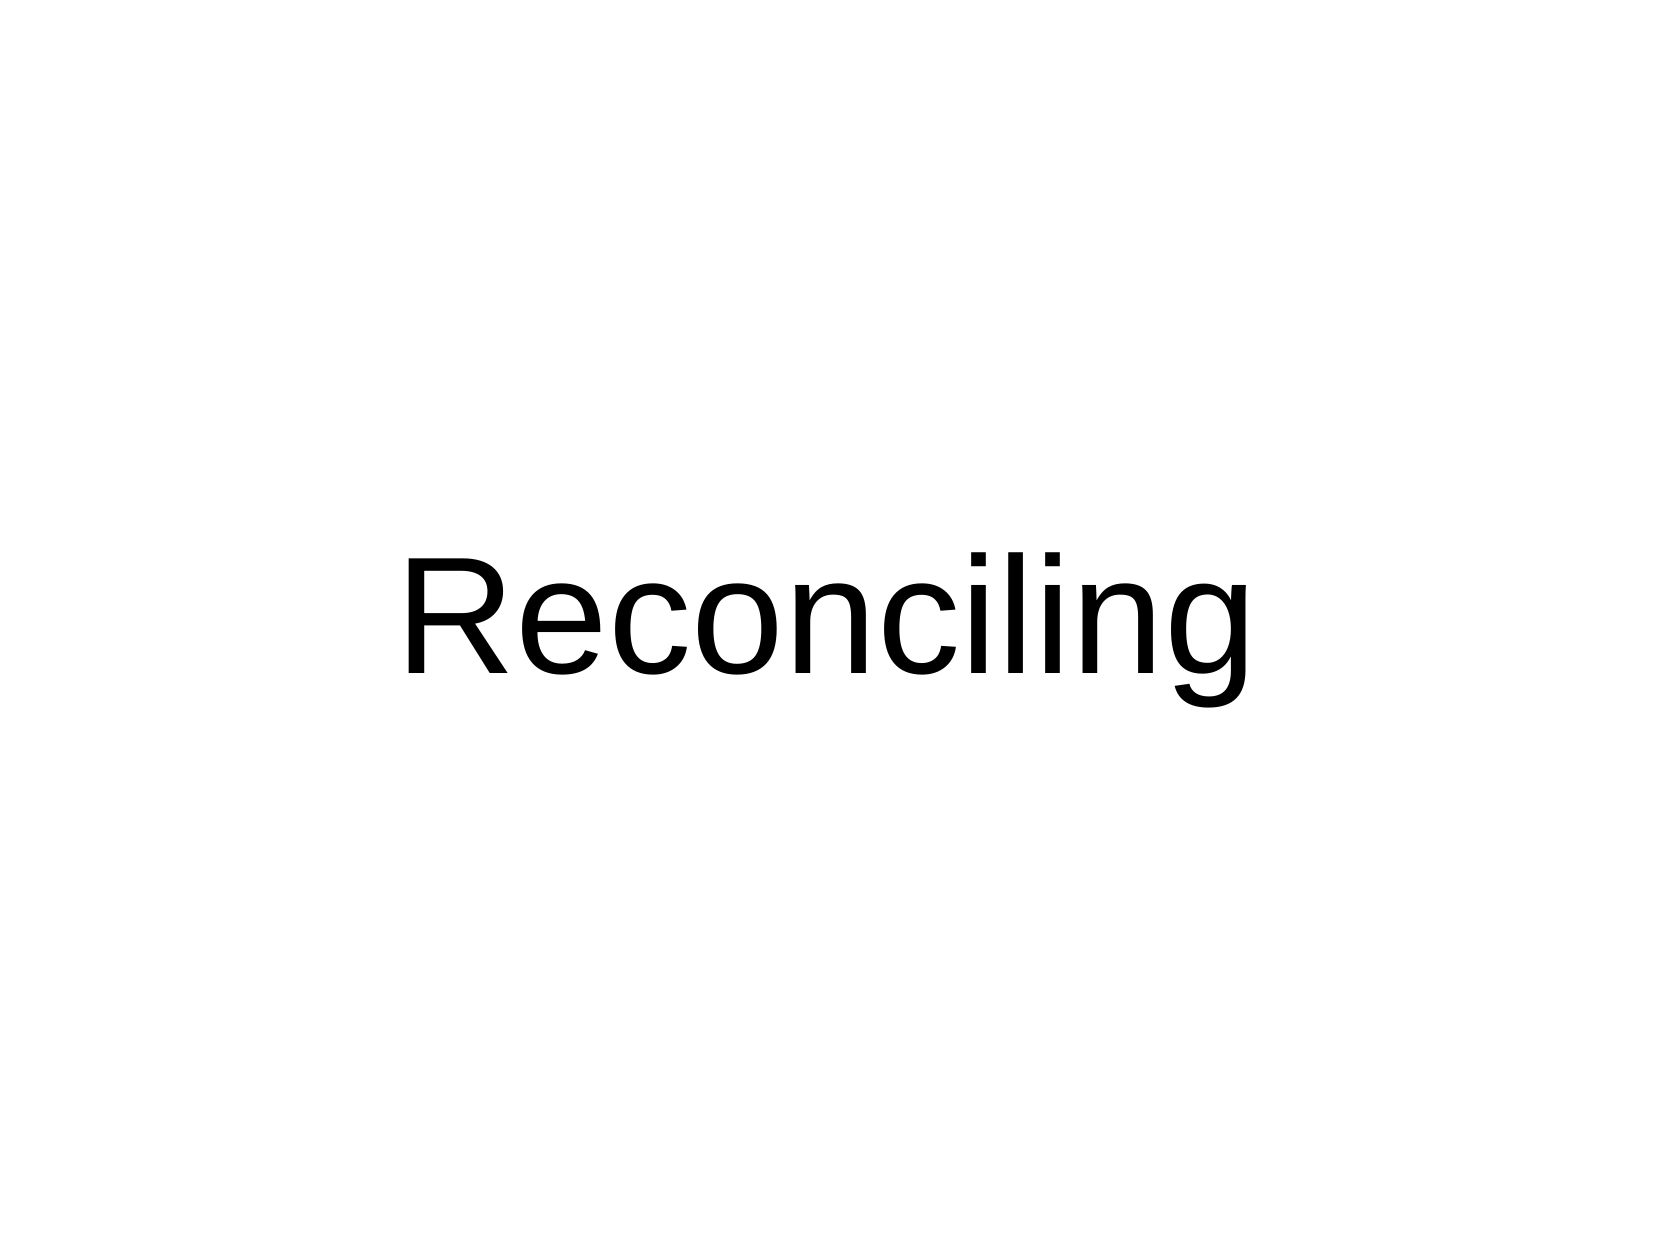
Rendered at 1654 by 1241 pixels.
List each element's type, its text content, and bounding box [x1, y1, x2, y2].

title Reconciling [82, 49, 1571, 1182]
